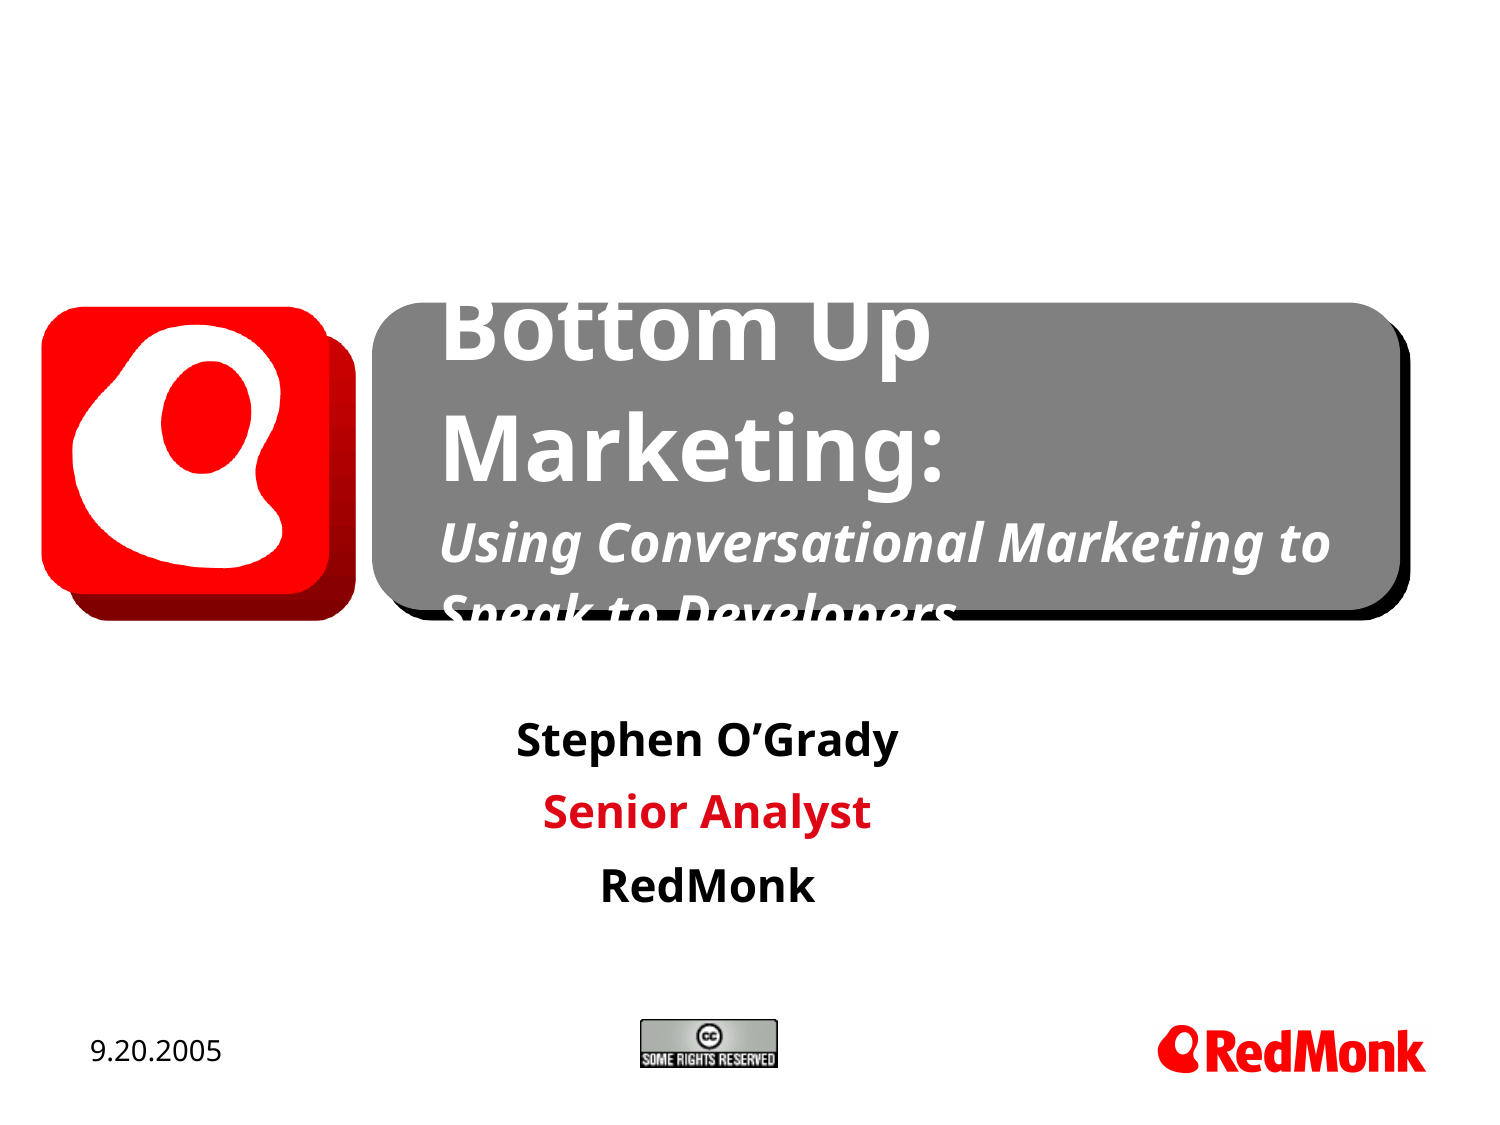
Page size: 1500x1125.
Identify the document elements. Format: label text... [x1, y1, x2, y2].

picture [29, 290, 370, 642]
picture [1151, 1023, 1433, 1075]
subtitle Stephen O’Grady Senior Analyst RedMonk [172, 699, 1243, 988]
picture [640, 1019, 778, 1068]
